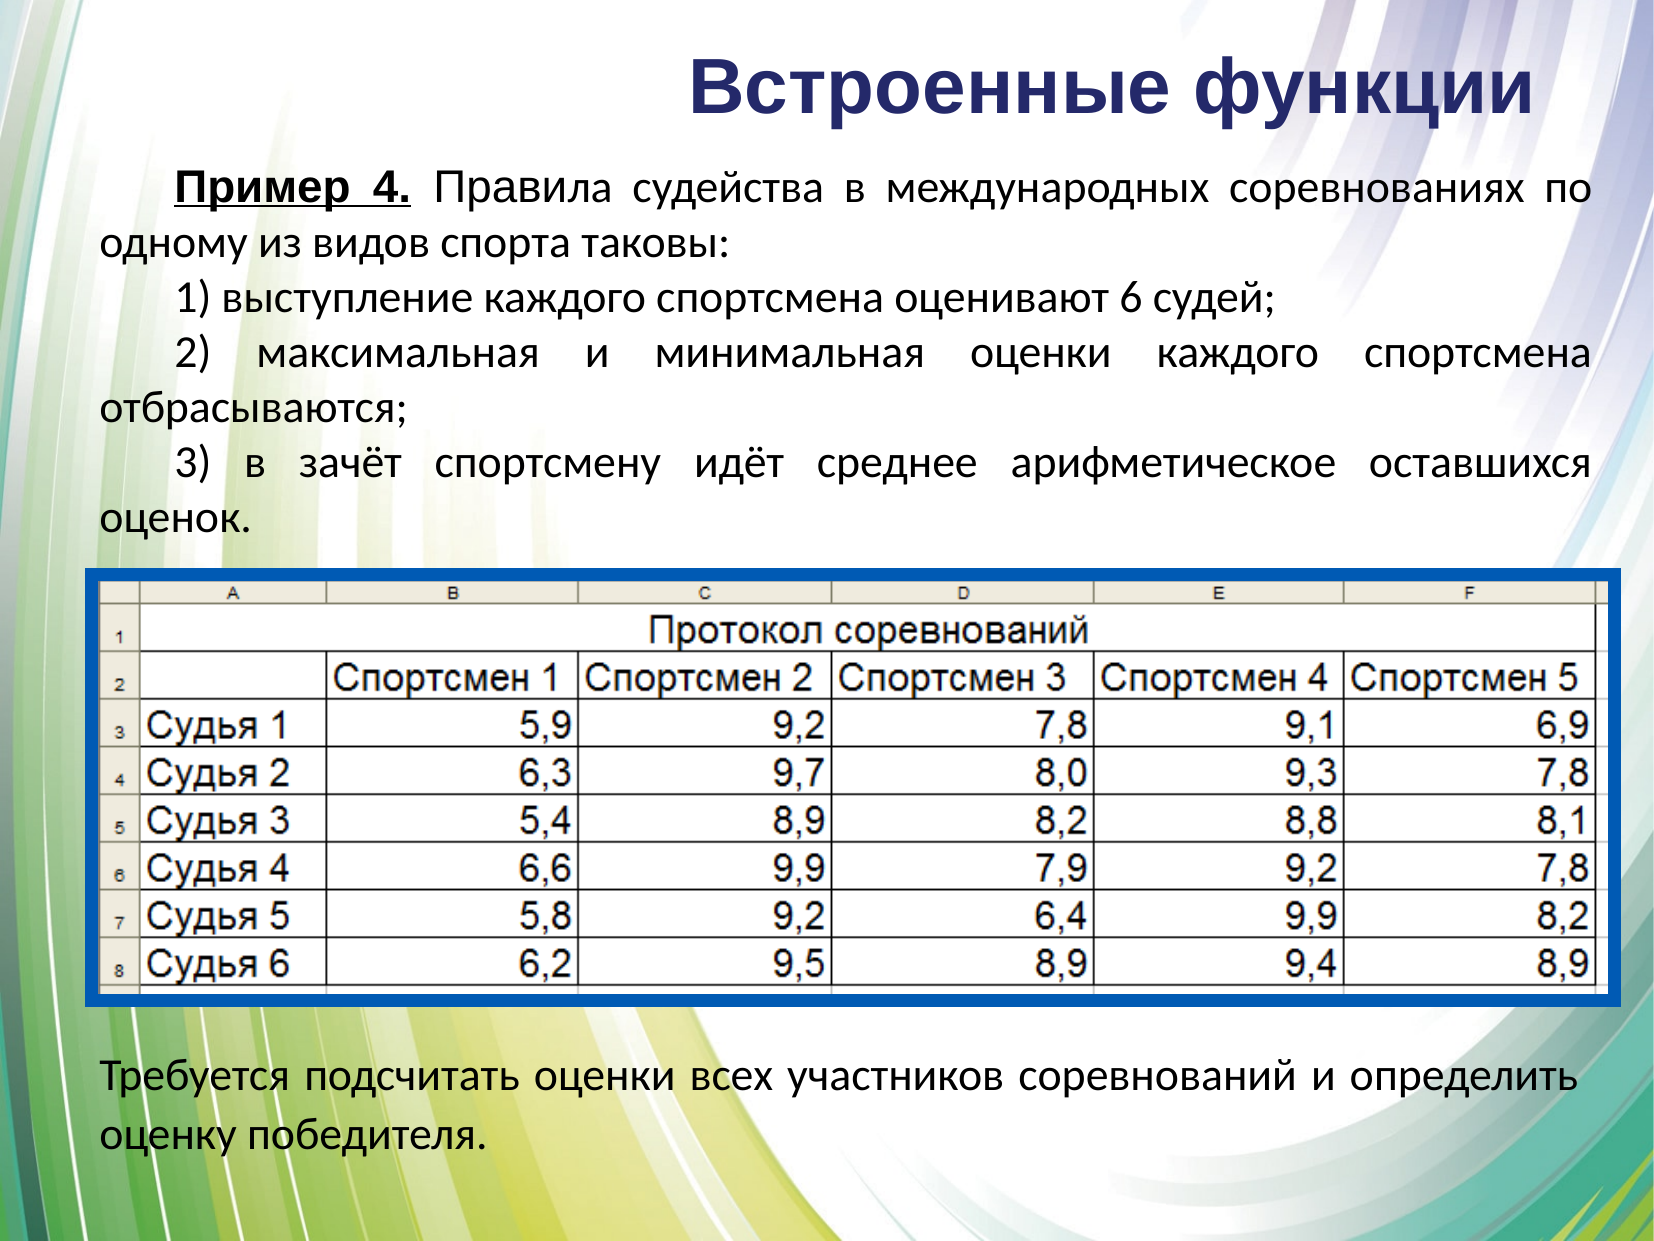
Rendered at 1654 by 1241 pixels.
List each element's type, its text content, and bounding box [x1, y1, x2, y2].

text_box Требуется подсчитать оценки всех участников соревнований и определить оценку победителя. [84, 1036, 1595, 1168]
text_box Встроенные функции [97, 34, 1571, 142]
text_box Пример 4. Правила судейства в международных соревнованиях по одному из видов спорта таковы: 1) выступление каждого спортсмена оценивают 6 судей; 2) максимальная и минимальная оценки каждого спортсмена отбрасываются; 3) в зачёт спортсмену идёт среднее арифметическое оставшихся оценок. [84, 148, 1609, 550]
picture [0, 0, 1654, 1241]
